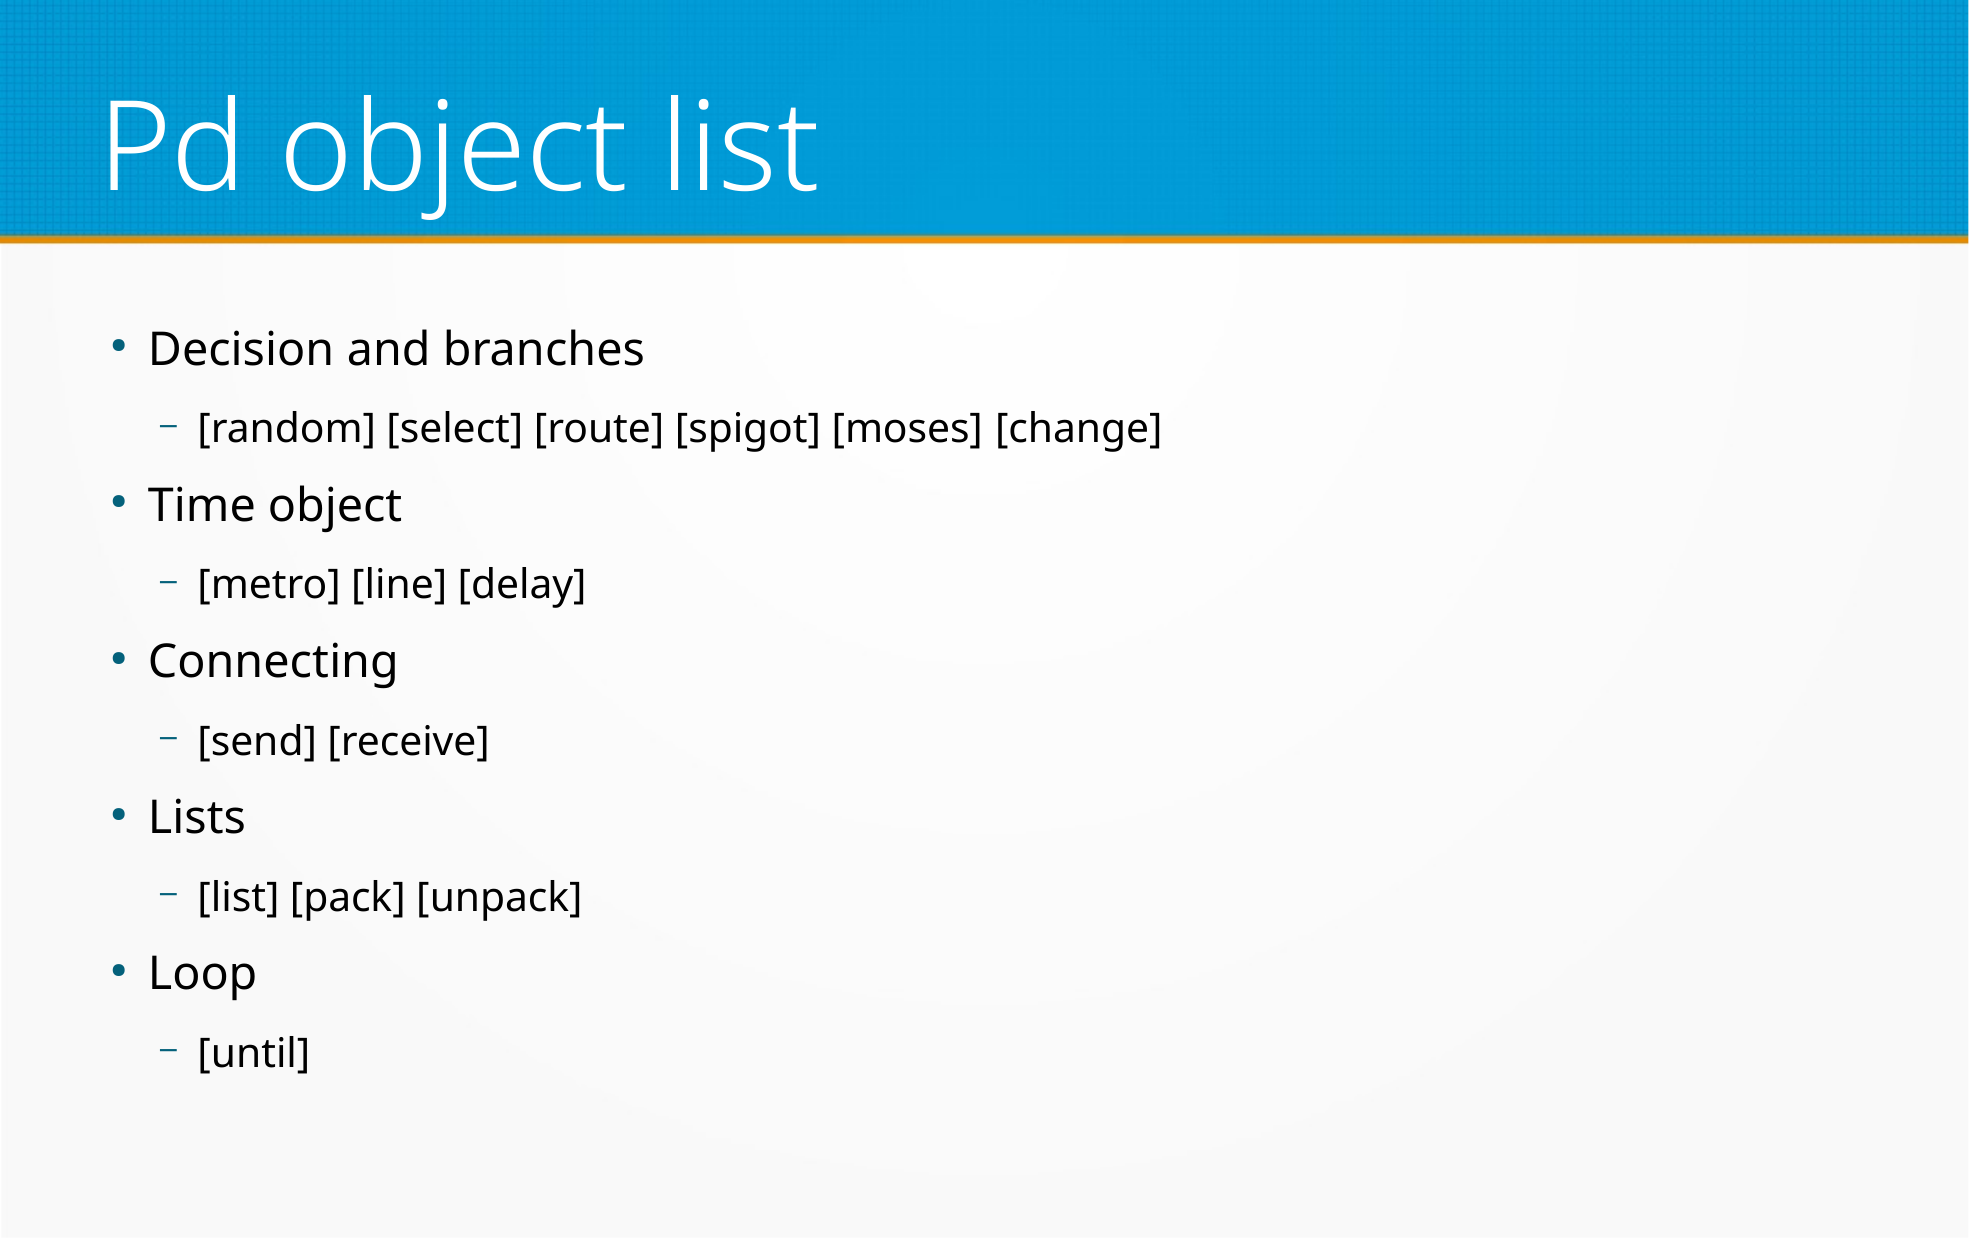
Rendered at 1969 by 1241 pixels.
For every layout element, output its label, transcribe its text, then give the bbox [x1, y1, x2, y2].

title Pd object list [98, 19, 1870, 227]
picture [0, 233, 1969, 1241]
list Decision and branches [random] [select] [route] [spigot] [moses] [change] Time object [metro] [line] [delay] Connecting [send] [receive] Lists [list] [pack] [unpack] Loop [until] [98, 315, 1861, 1081]
